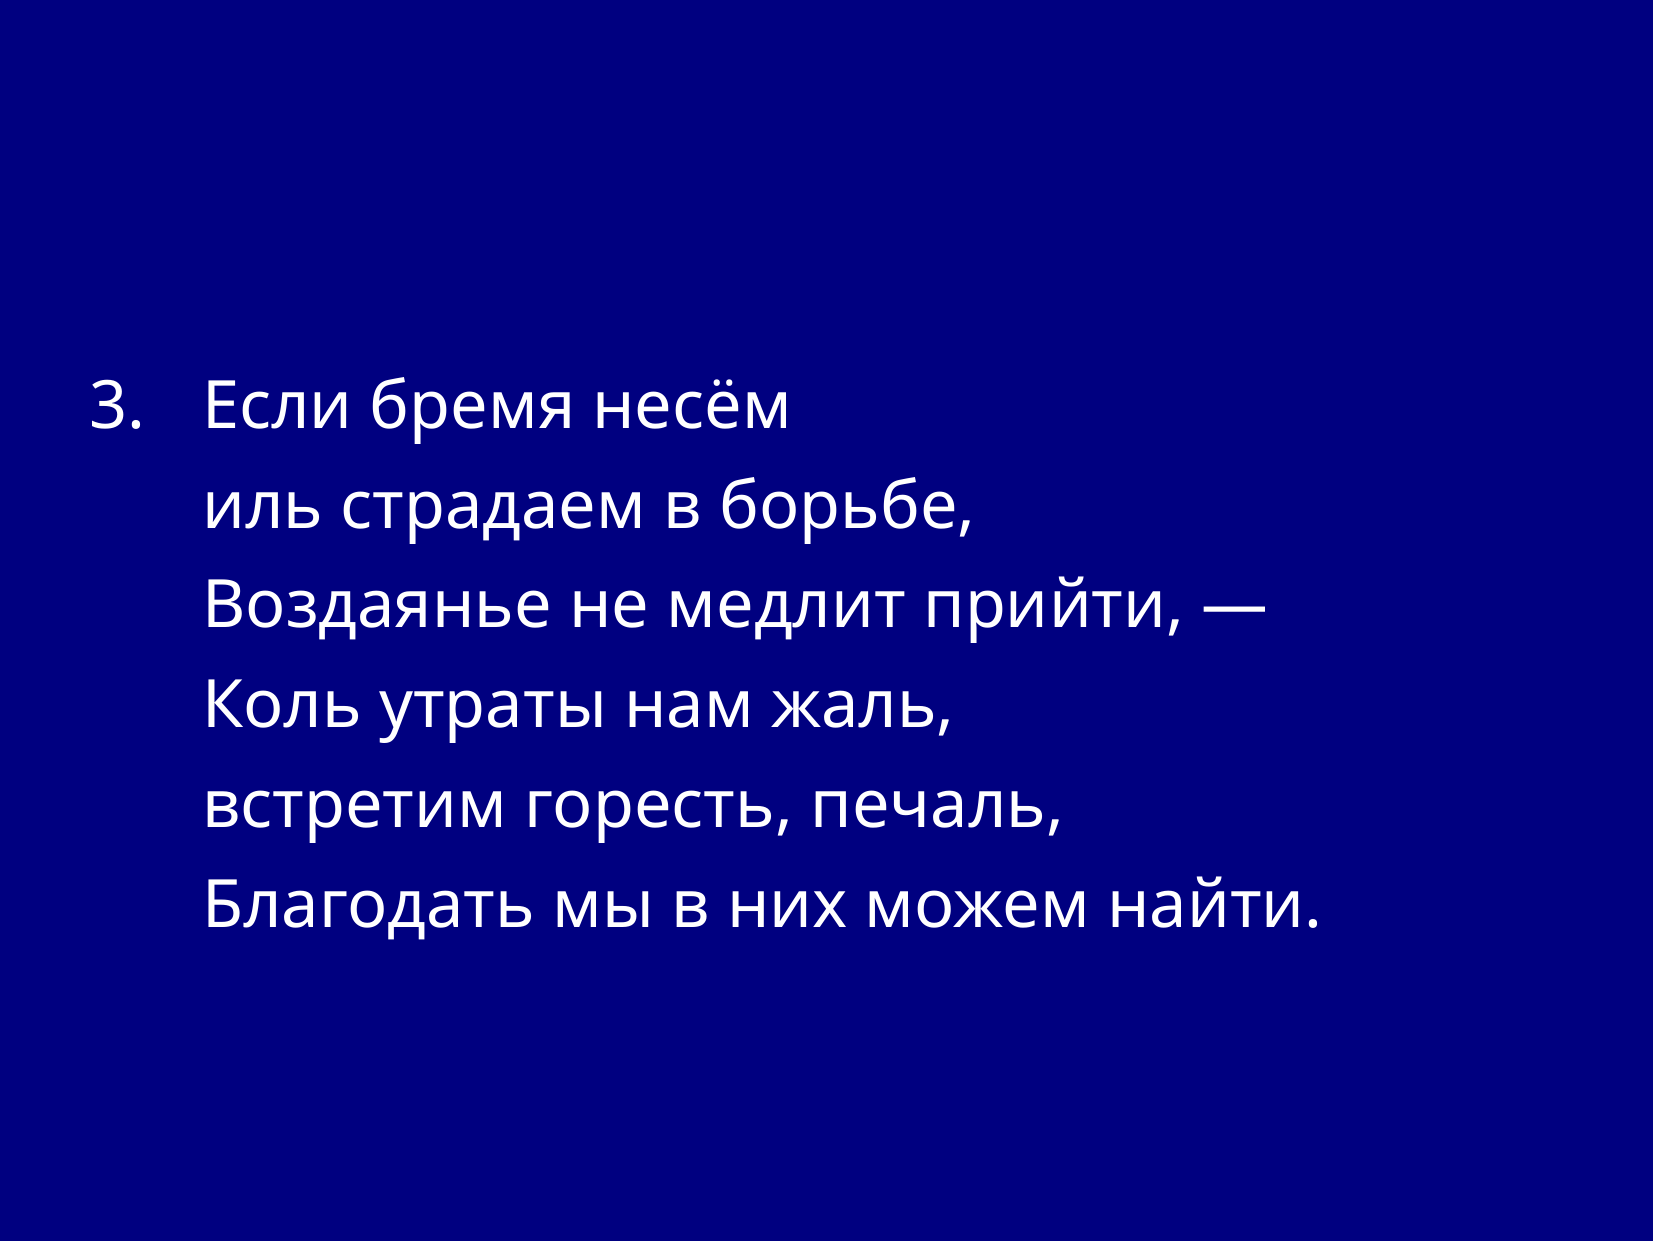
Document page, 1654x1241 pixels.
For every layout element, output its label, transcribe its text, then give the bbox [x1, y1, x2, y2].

text_box 3. Если бремя несём иль страдаем в борьбе, Воздаянье не медлит прийти, — Коль утраты нам жаль, встретим горесть, печаль, Благодать мы в них можем найти. [75, 150, 1576, 1163]
